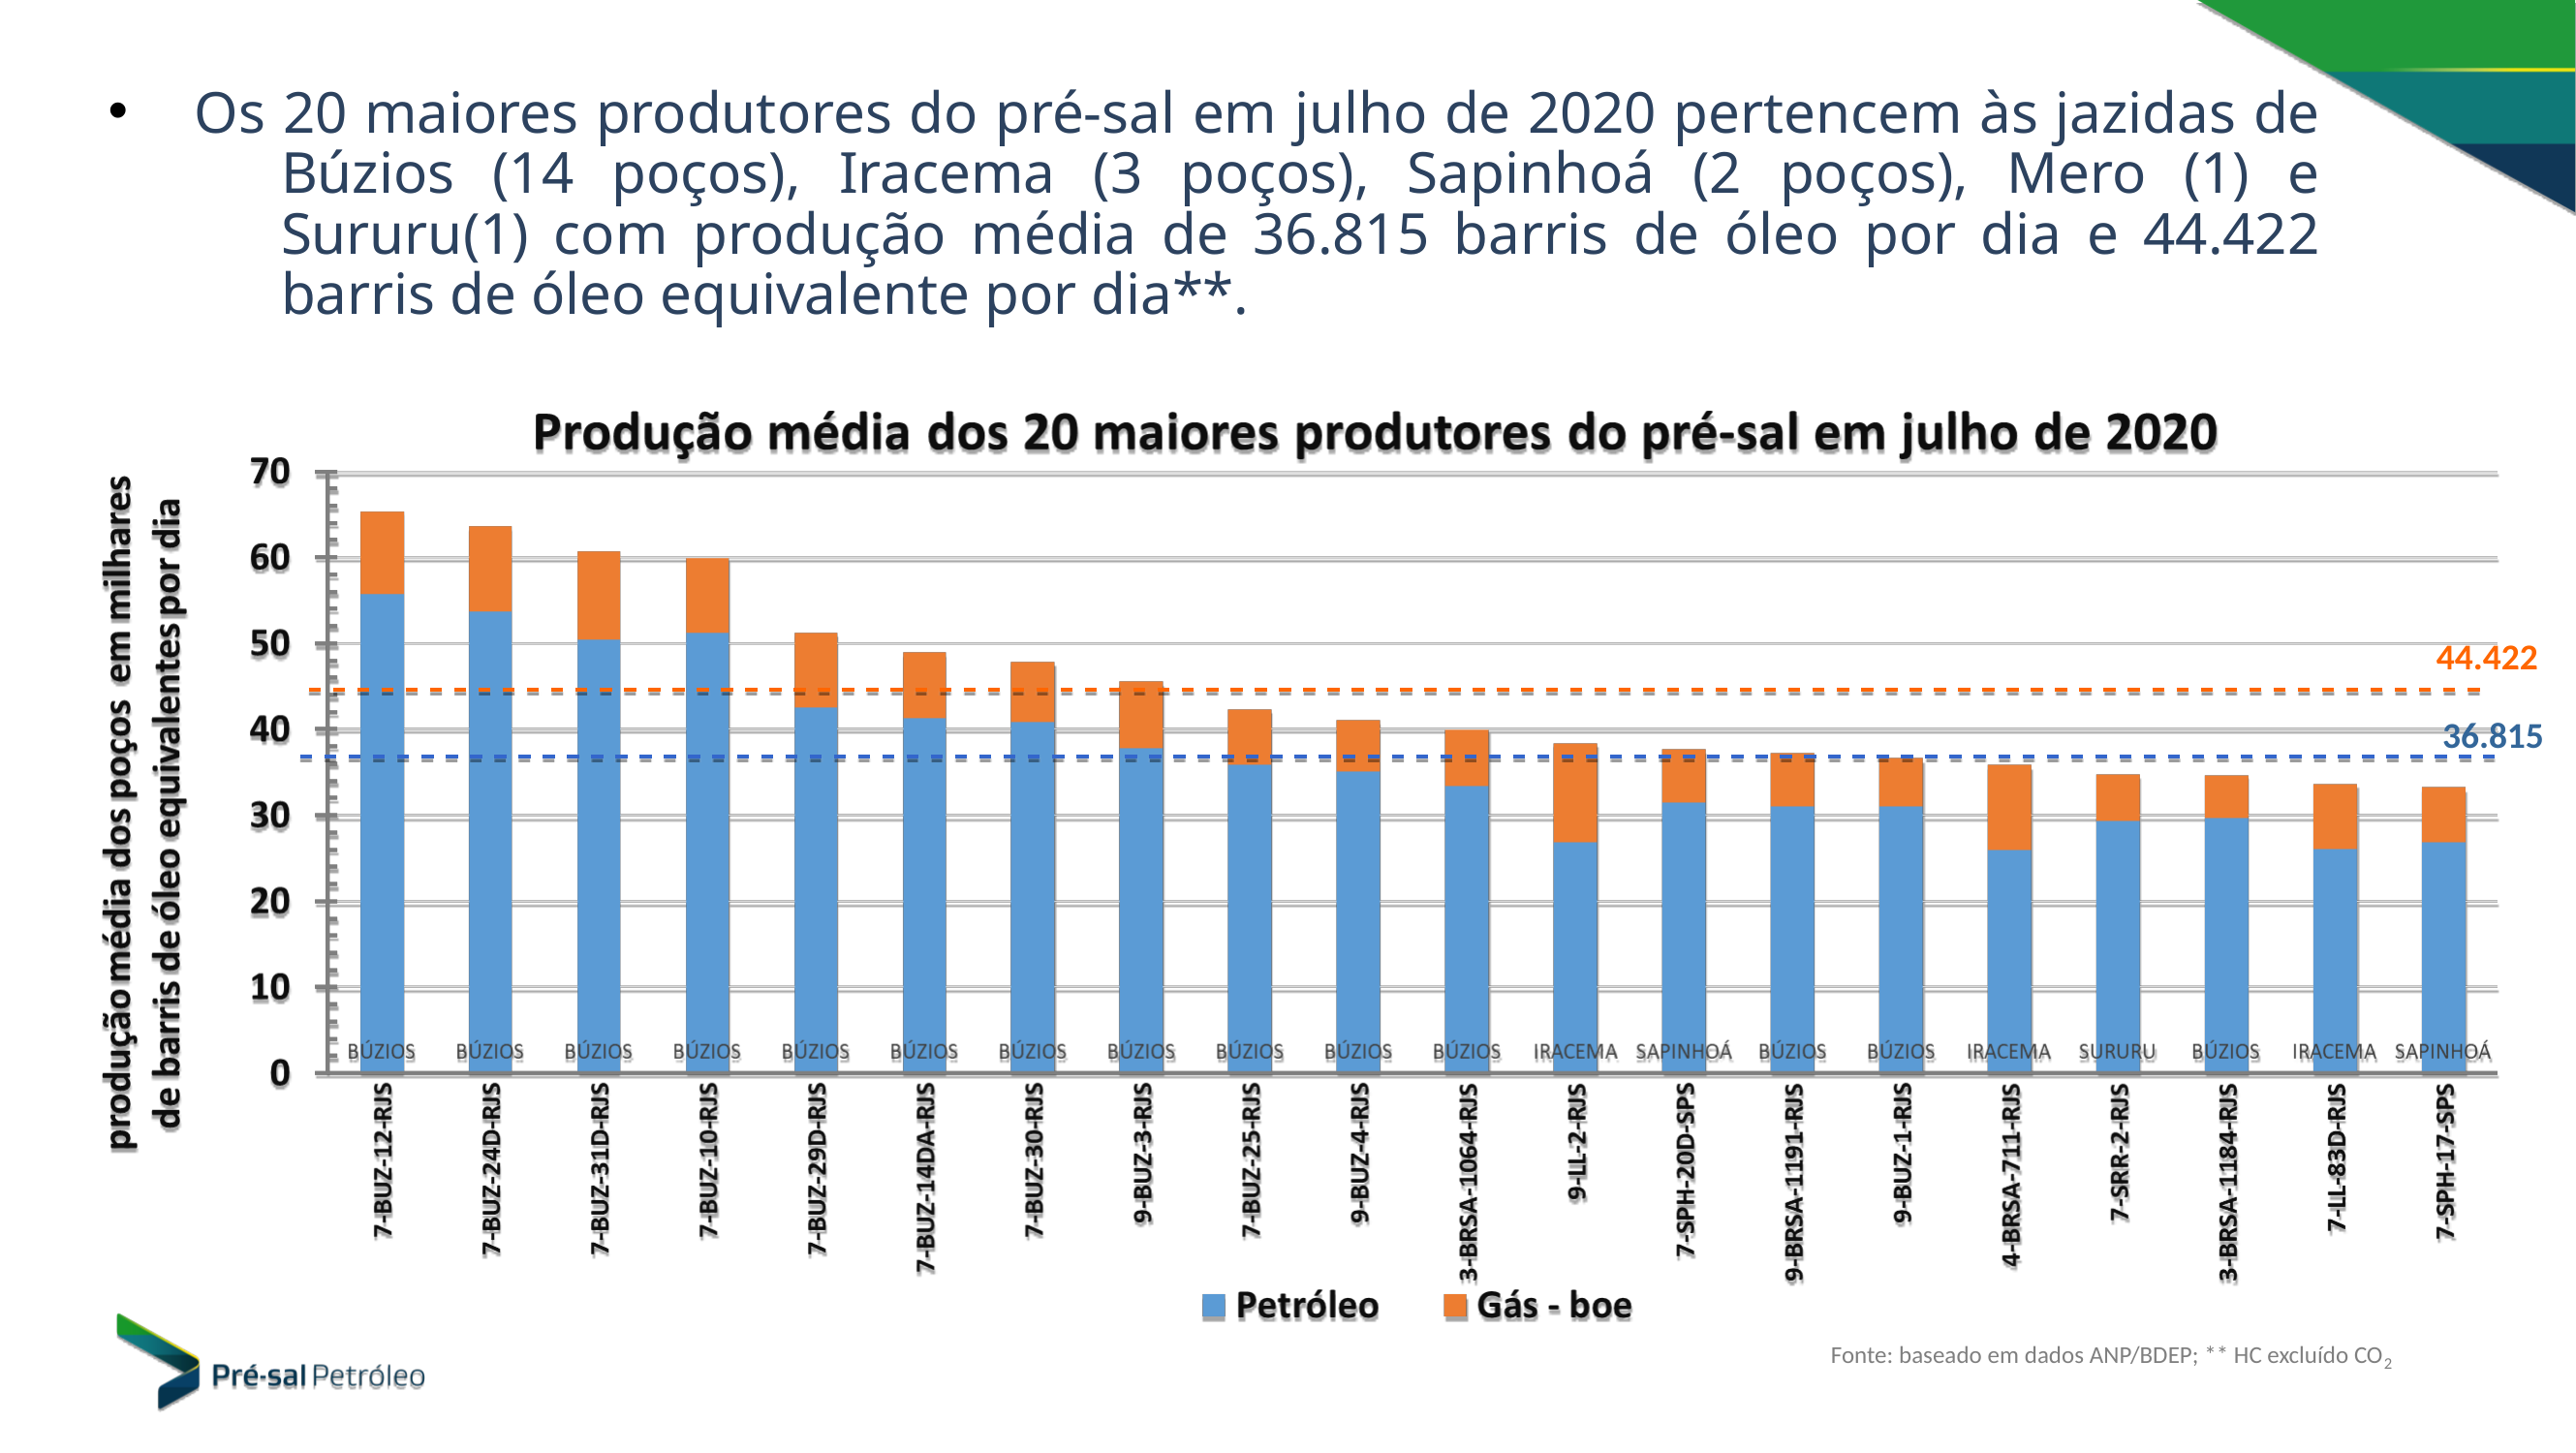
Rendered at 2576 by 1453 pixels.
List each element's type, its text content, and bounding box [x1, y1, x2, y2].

text_box Os 20 maiores produtores do pré-sal em julho de 2020 pertencem às jazidas de Búzios (14 poços), Iracema (3 poços), Sapinhoá (2 poços), Mero (1) e Sururu(1) com produção média de 36.815 barris de óleo por dia e 44.422 barris de óleo equivalente por dia**. [93, 76, 2335, 307]
picture [24, 329, 2548, 1332]
text_box 44.422 [2421, 626, 2564, 686]
text_box Fonte: baseado em dados ANP/BDEP; ** HC excluído CO2 [1816, 1332, 2418, 1376]
text_box 36.815 [2428, 704, 2570, 764]
